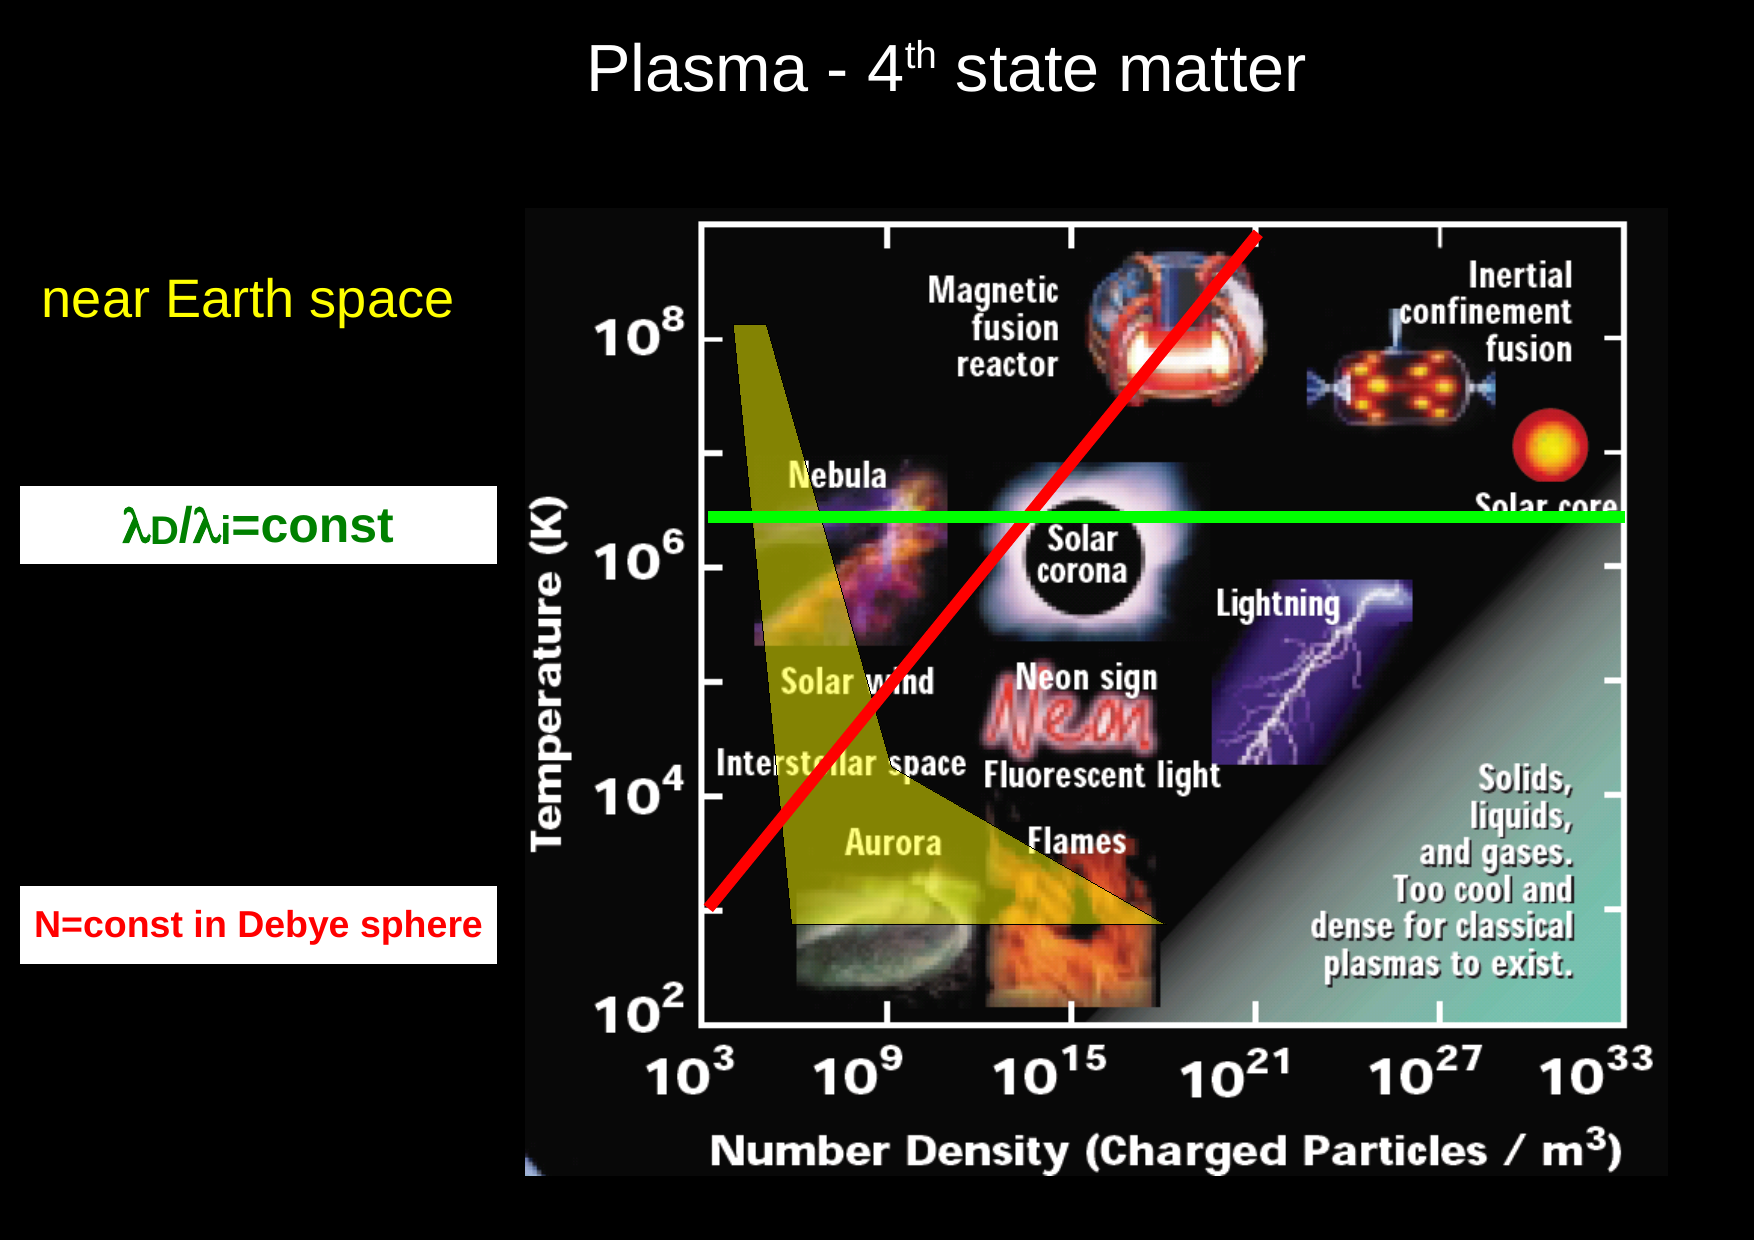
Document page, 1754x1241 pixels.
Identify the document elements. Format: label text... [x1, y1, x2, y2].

text_box [782, 712, 1167, 925]
title Plasma - 4th state matter [210, 0, 1683, 136]
text_box [752, 523, 872, 809]
text_box N=const in Debye sphere [16, 883, 501, 967]
text_box [733, 324, 820, 511]
text_box near Earth space [26, 261, 471, 337]
text_box lD/li=const [16, 483, 500, 567]
picture [525, 208, 1668, 1176]
